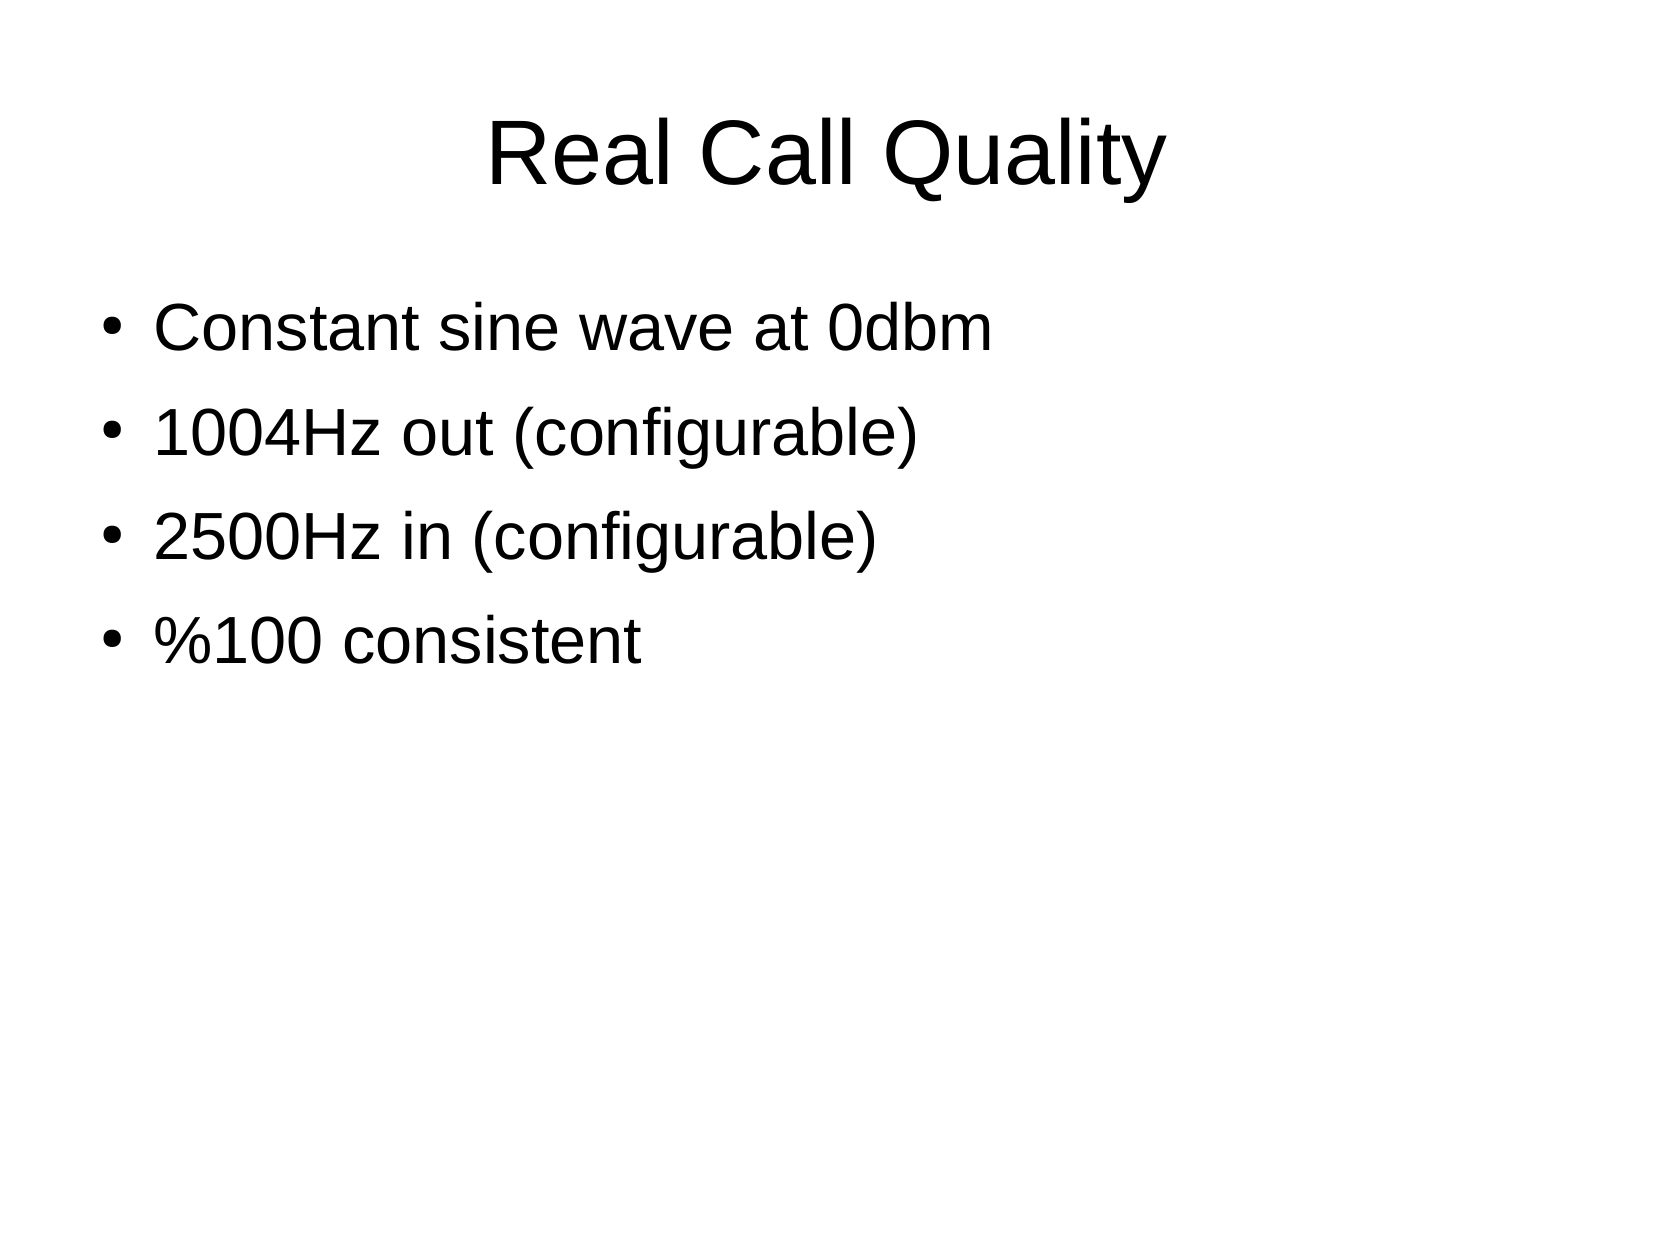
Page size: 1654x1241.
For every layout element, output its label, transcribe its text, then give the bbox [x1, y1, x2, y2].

title Real Call Quality [82, 49, 1571, 257]
list Constant sine wave at 0dbm 1004Hz out (configurable) 2500Hz in (configurable) %100 consistent [82, 290, 1571, 1109]
